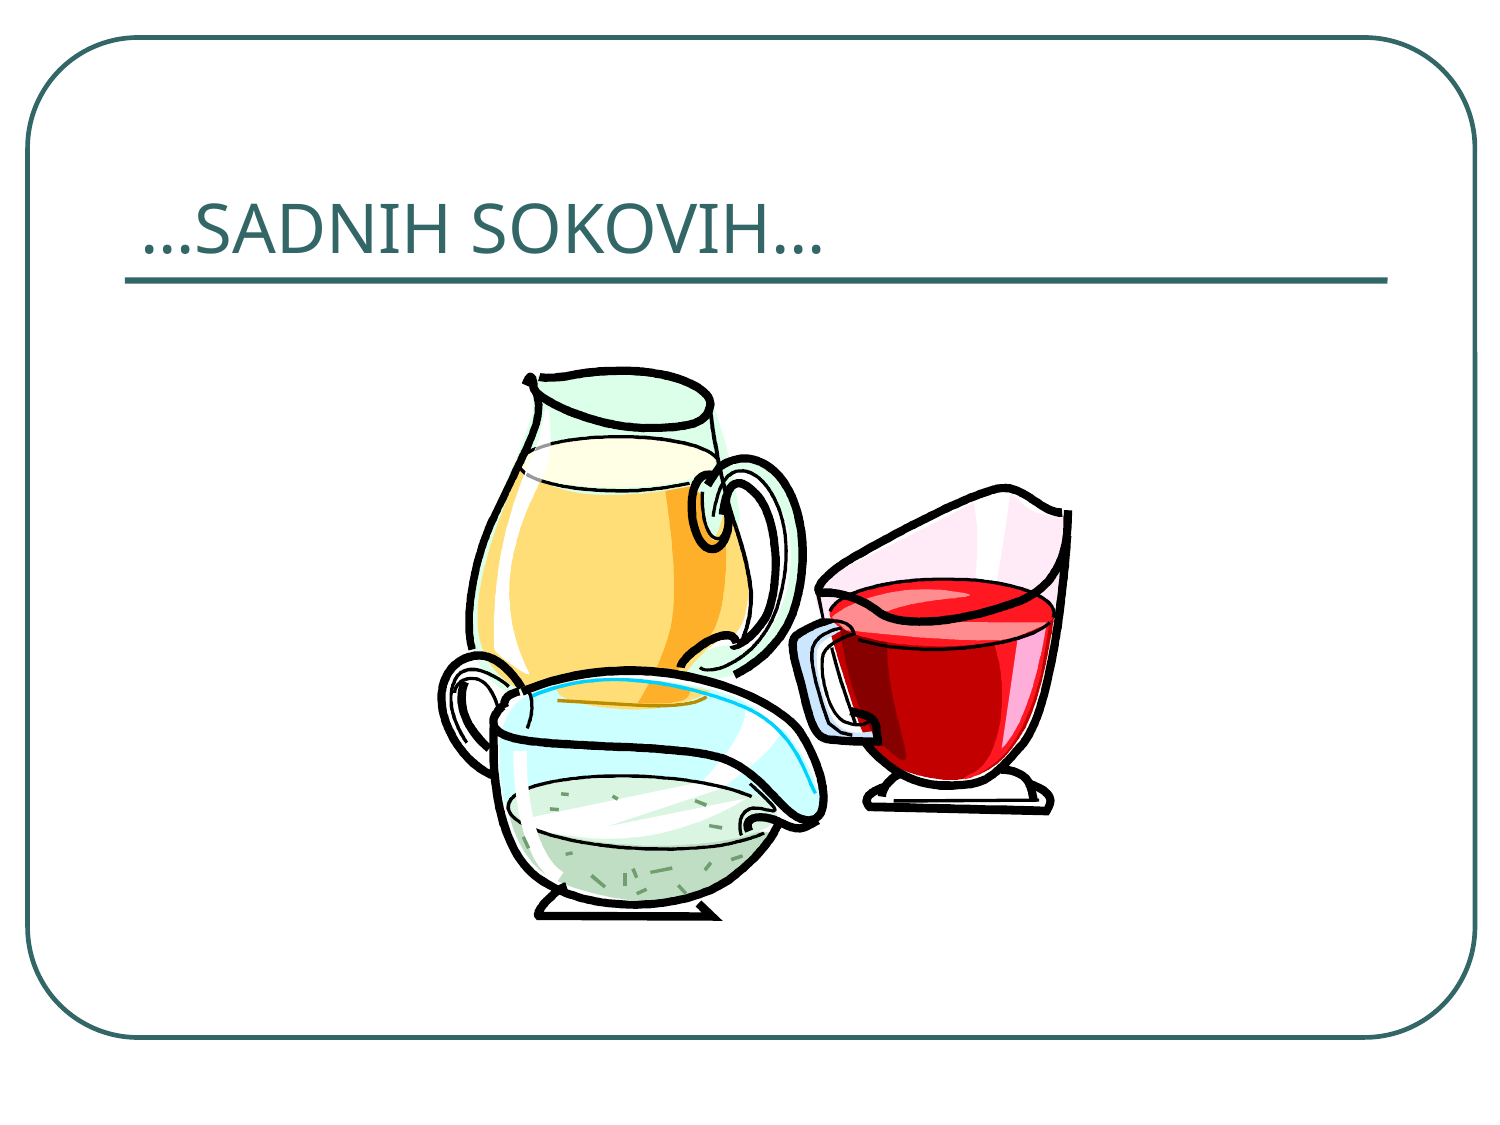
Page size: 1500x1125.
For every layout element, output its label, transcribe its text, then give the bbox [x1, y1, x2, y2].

title …SADNIH SOKOVIH… [125, 87, 1388, 275]
picture [435, 361, 1078, 926]
